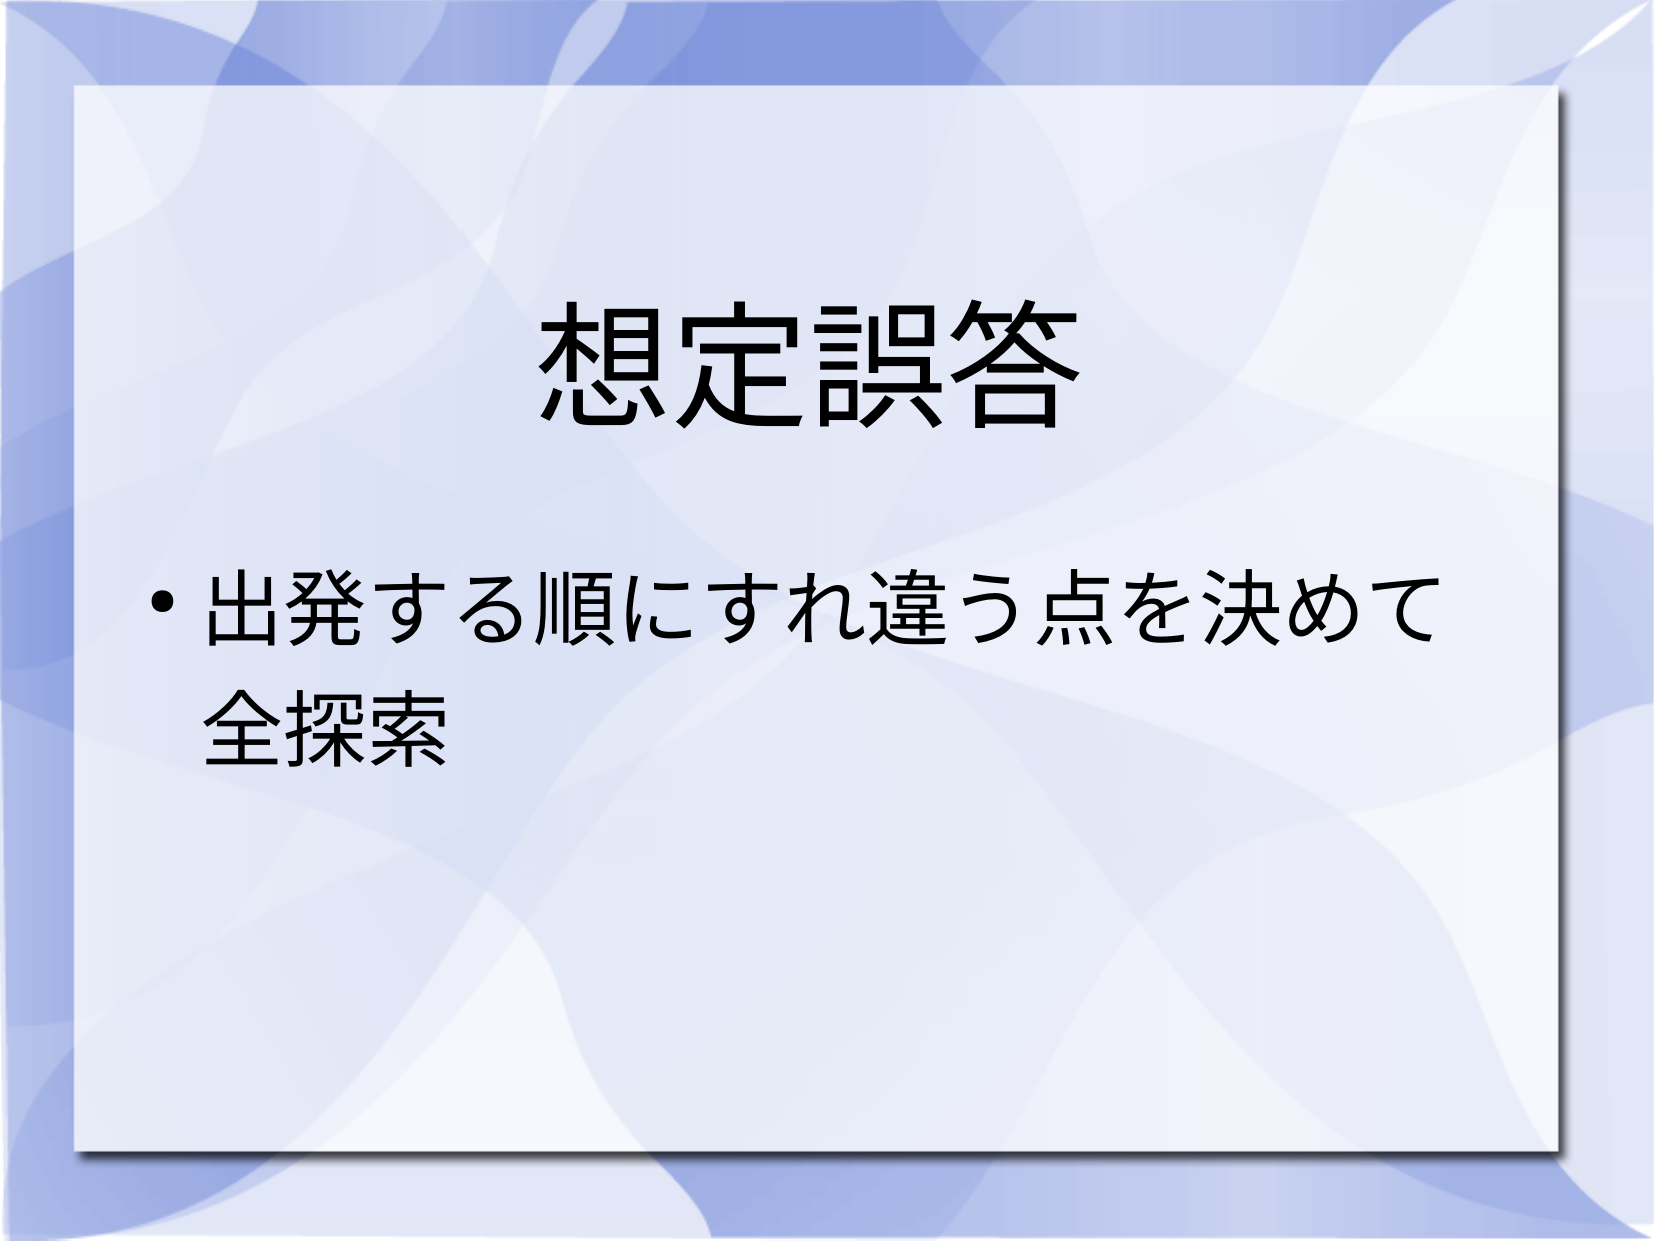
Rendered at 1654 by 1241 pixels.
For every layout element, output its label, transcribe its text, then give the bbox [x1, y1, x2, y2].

title 想定誤答 [82, 253, 1536, 461]
list 出発する順にすれ違う点を決めて全探索 [129, 543, 1489, 1241]
picture [0, 0, 1654, 1241]
